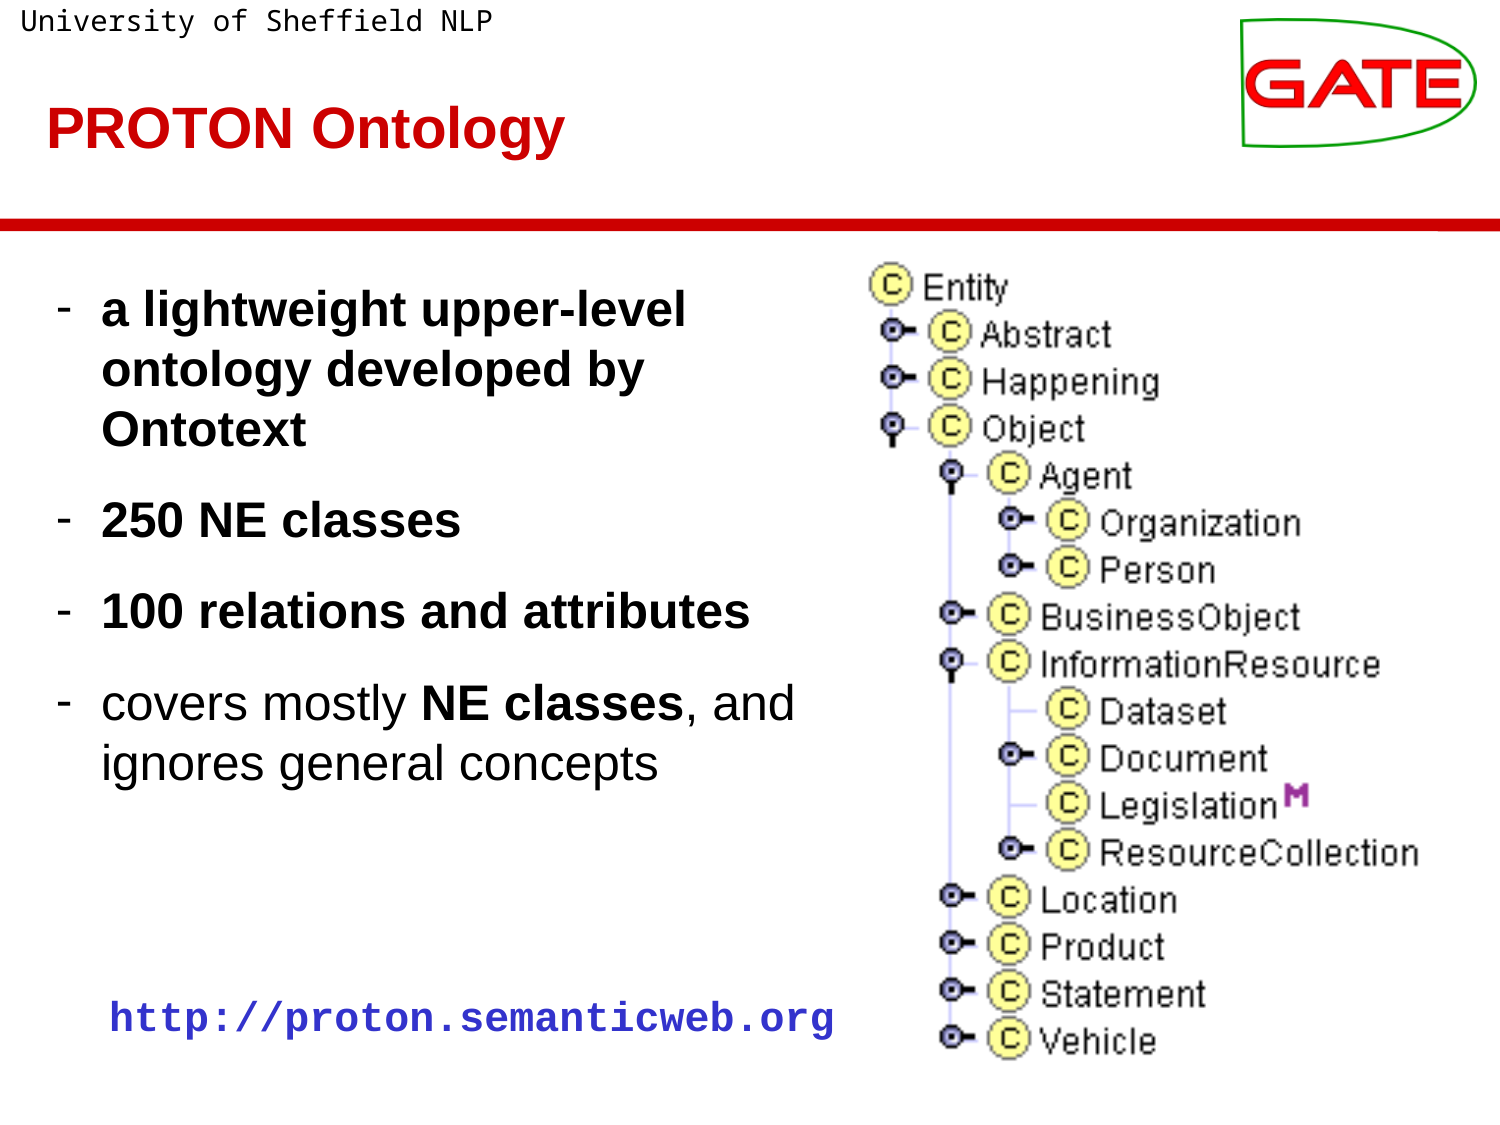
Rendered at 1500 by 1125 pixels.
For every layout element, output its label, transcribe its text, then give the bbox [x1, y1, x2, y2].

picture [1240, 18, 1477, 148]
title PROTON Ontology [31, 44, 1260, 206]
text_box http://proton.semanticweb.org [94, 981, 867, 1048]
list a lightweight upper-level ontology developed by Ontotext 250 NE classes 100 relations and attributes covers mostly NE classes, and ignores general concepts [41, 268, 821, 1073]
picture [867, 260, 1436, 1064]
